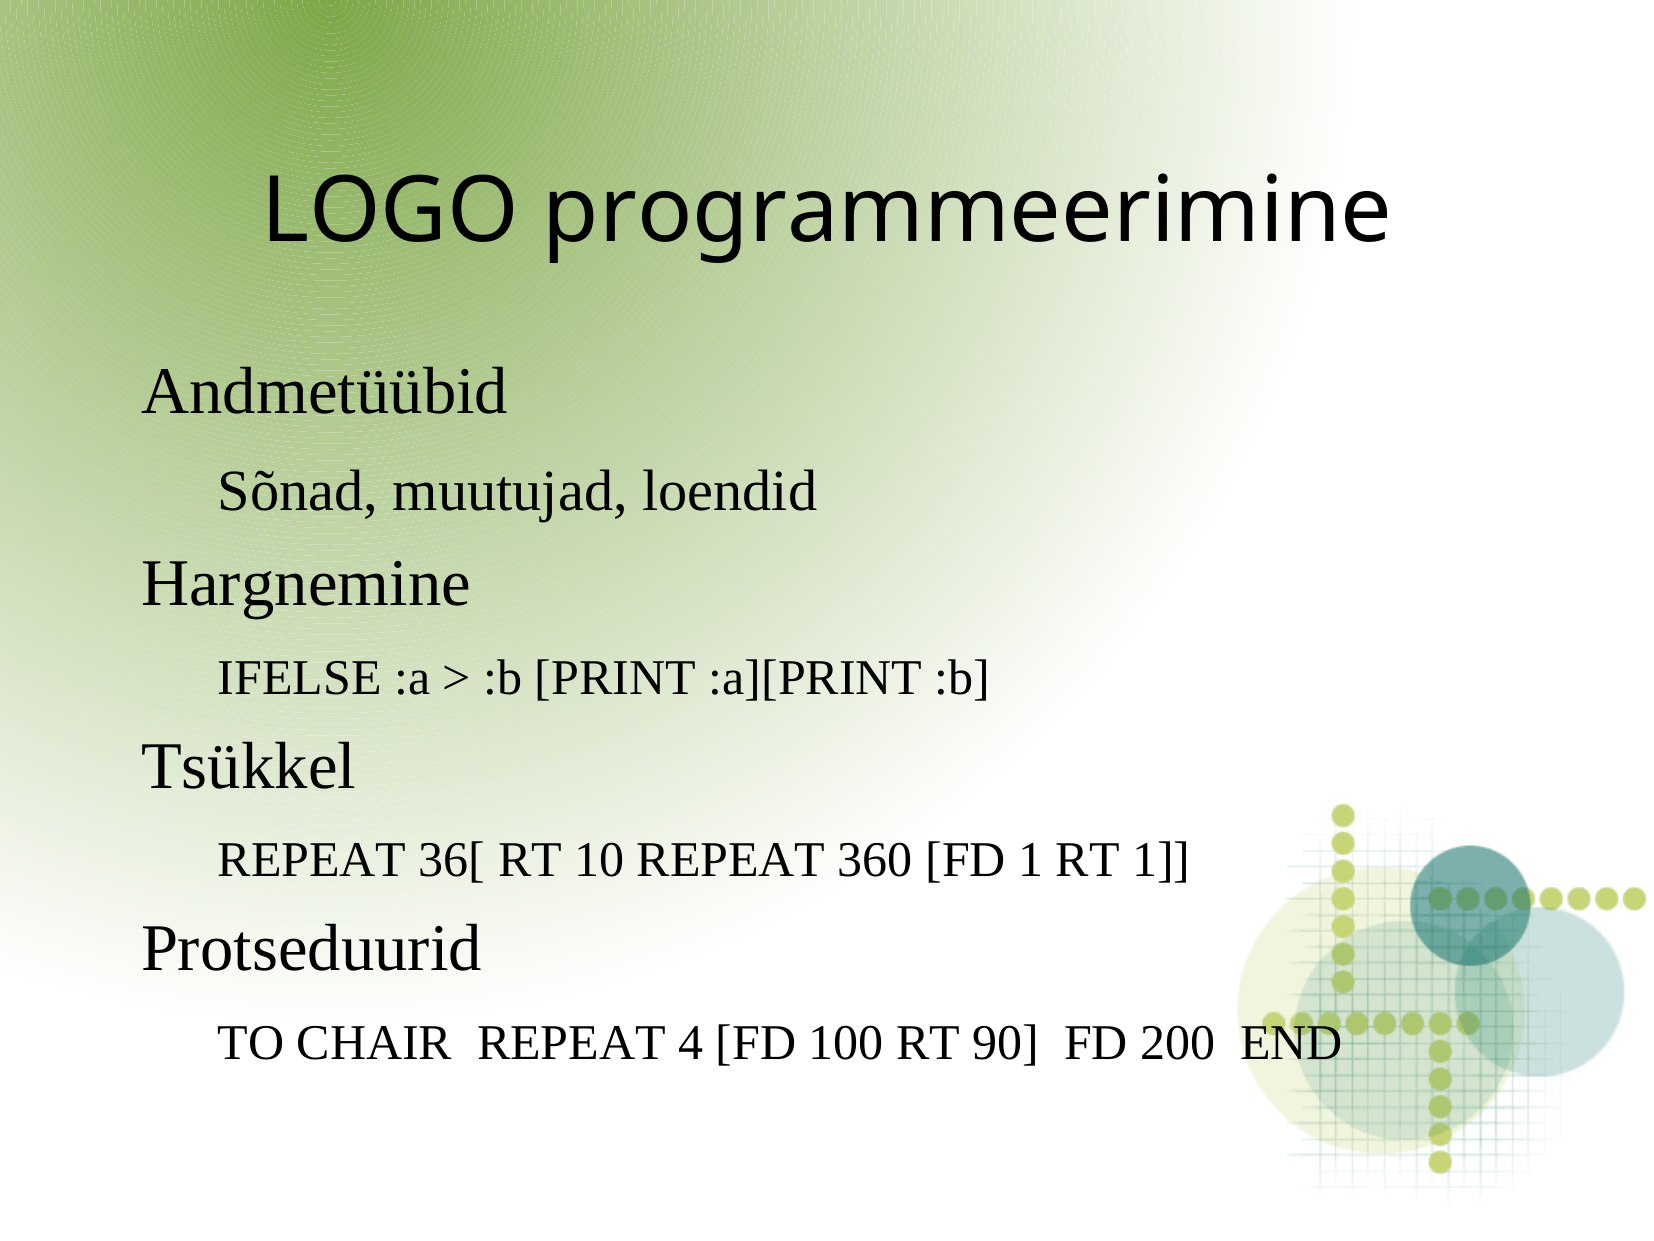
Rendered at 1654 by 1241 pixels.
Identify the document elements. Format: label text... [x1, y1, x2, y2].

picture [1224, 792, 1654, 1211]
list Andmetüübid Sõnad, muutujad, loendid Hargnemine IFELSE :a > :b [PRINT :a][PRINT :b] Tsükkel REPEAT 36[ RT 10 REPEAT 360 [FD 1 RT 1]] Protseduurid TO CHAIR REPEAT 4 [FD 100 RT 90] FD 200 END [123, 354, 1536, 1136]
title LOGO programmeerimine [121, 102, 1534, 311]
